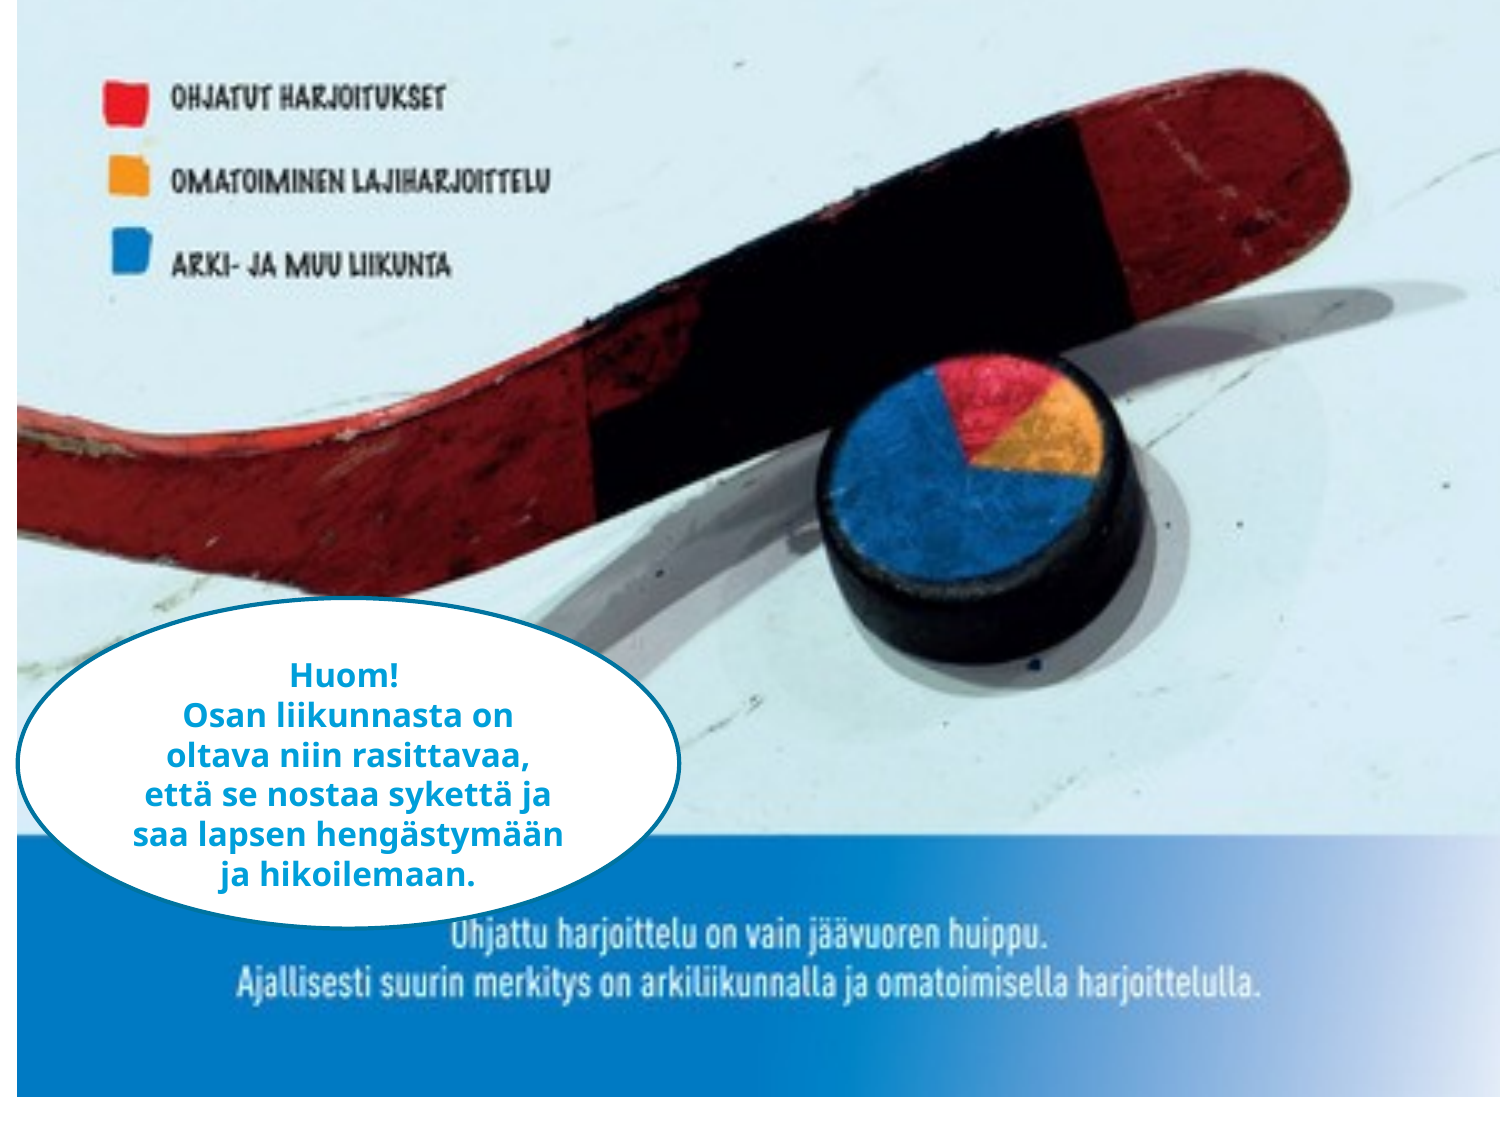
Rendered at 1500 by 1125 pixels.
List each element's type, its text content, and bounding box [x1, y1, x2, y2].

text_box Huom! Osan liikunnasta on oltava niin rasittavaa, että se nostaa sykettä ja saa lapsen hengästymään ja hikoilemaan. [17, 597, 680, 929]
picture [17, 0, 1500, 1097]
